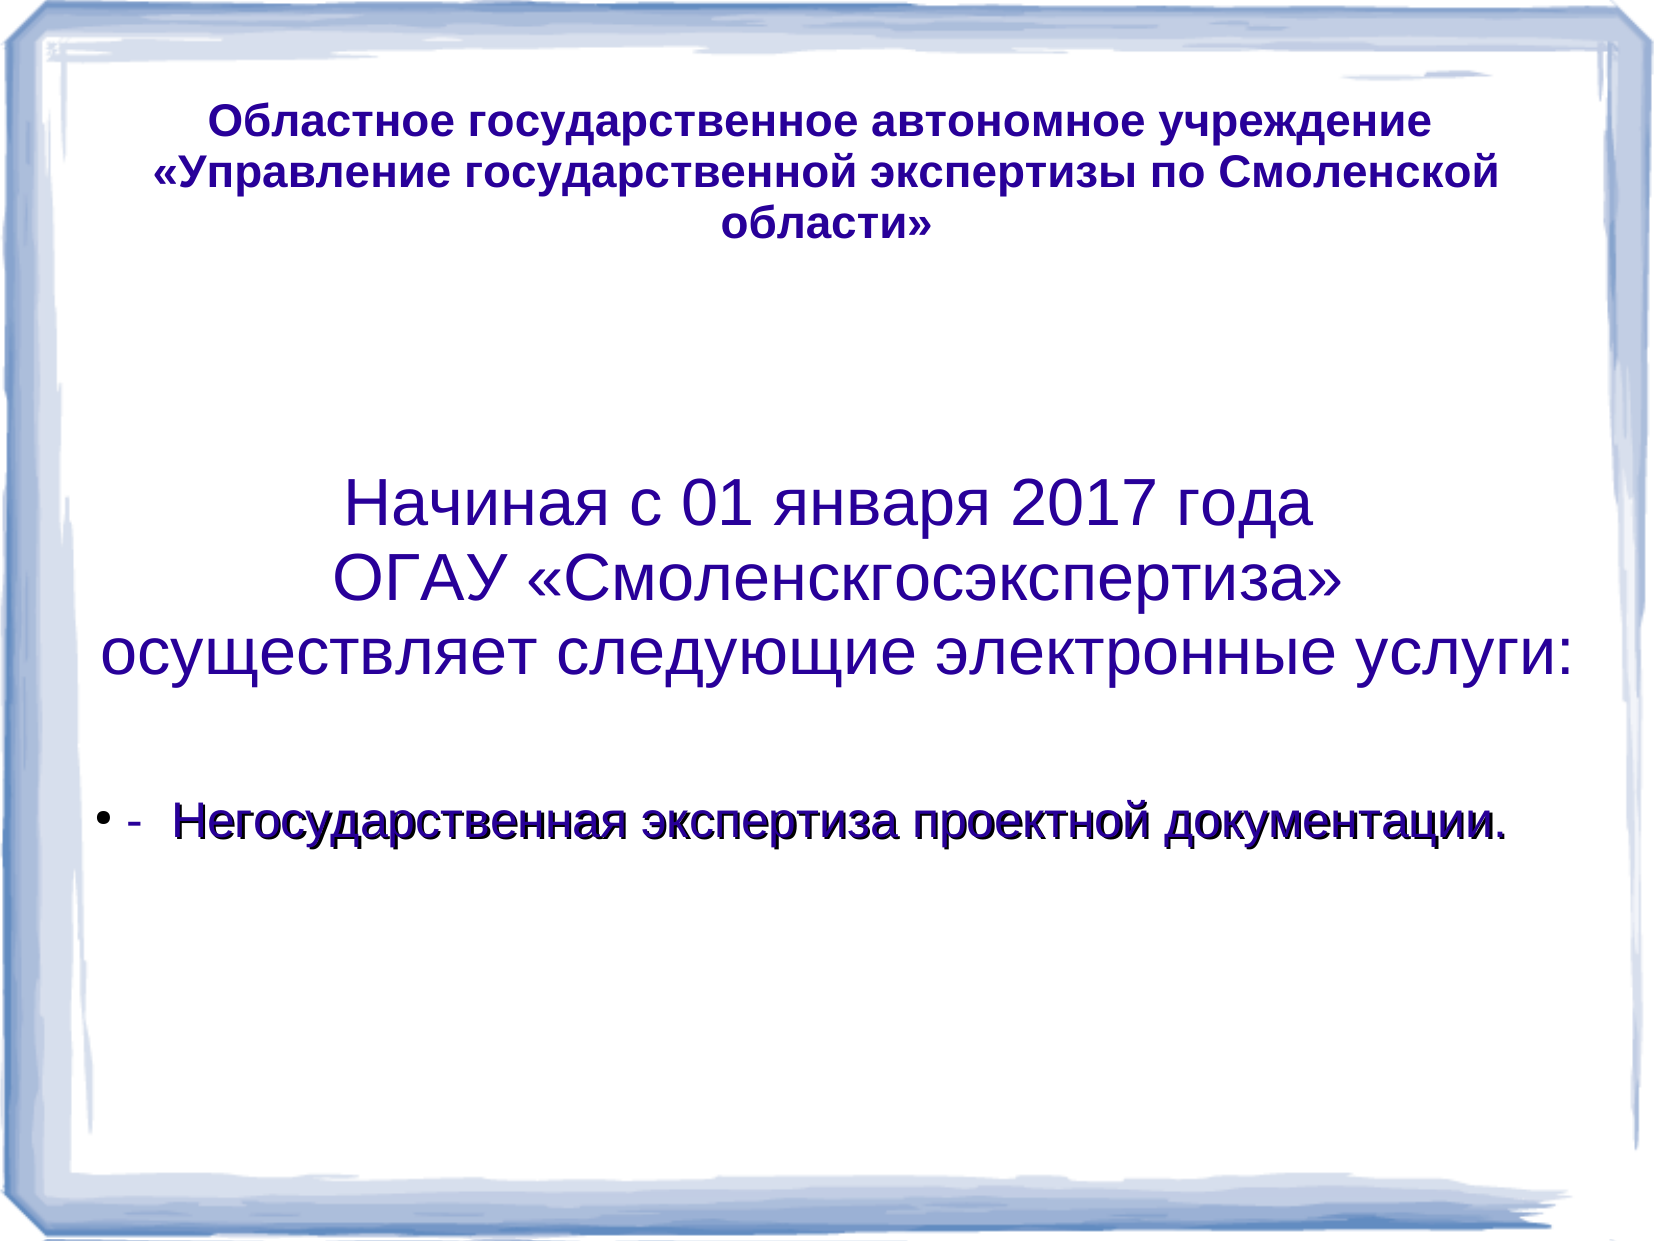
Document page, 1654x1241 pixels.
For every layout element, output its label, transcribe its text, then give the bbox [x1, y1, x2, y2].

subtitle Начиная с 01 января 2017 года ОГАУ «Смоленскгосэкспертиза» осуществляет следующие электронные услуги: - Негосударственная экспертиза проектной документации. [94, 222, 1583, 1090]
title Областное государственное автономное учреждение «Управление государственной экспертизы по Смоленской области» [82, 52, 1571, 291]
picture [0, 0, 1654, 1241]
